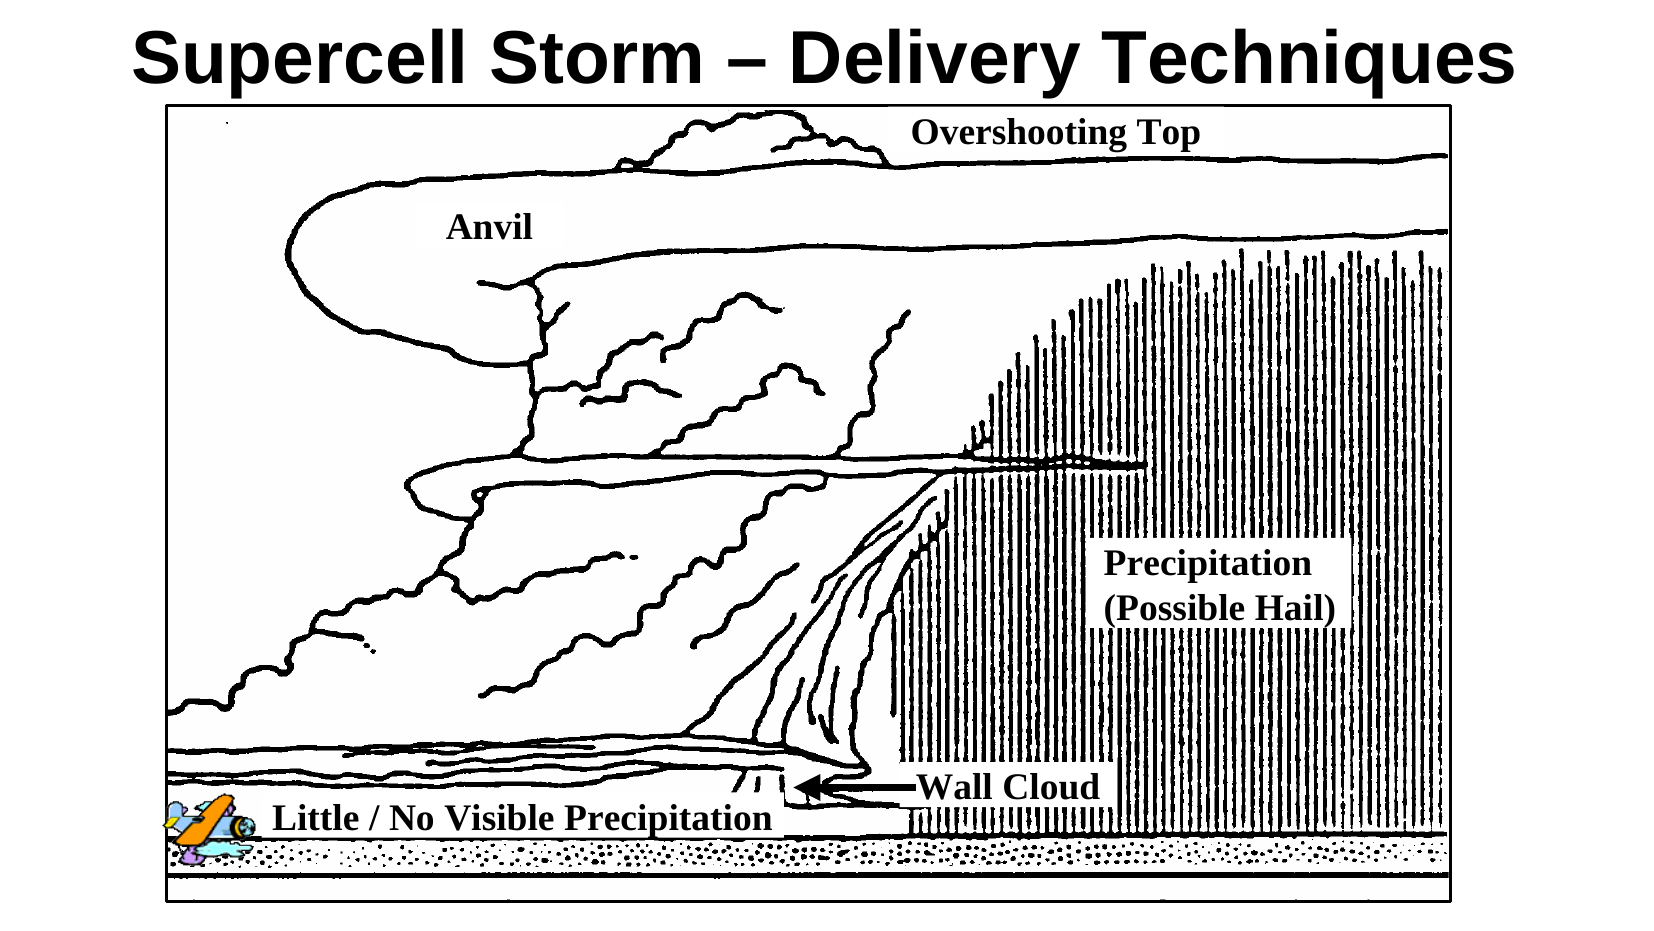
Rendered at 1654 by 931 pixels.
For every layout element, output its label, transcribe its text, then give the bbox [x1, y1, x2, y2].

text_box Little / No Visible Precipitation [261, 792, 784, 838]
text_box Overshooting Top [887, 106, 1225, 152]
picture [148, 107, 1449, 901]
text_box Anvil [415, 201, 564, 247]
text_box Wall Cloud [899, 762, 1117, 808]
title Supercell Storm – Delivery Techniques [0, 0, 1654, 107]
text_box Precipitation (Possible Hail) [1088, 537, 1352, 628]
